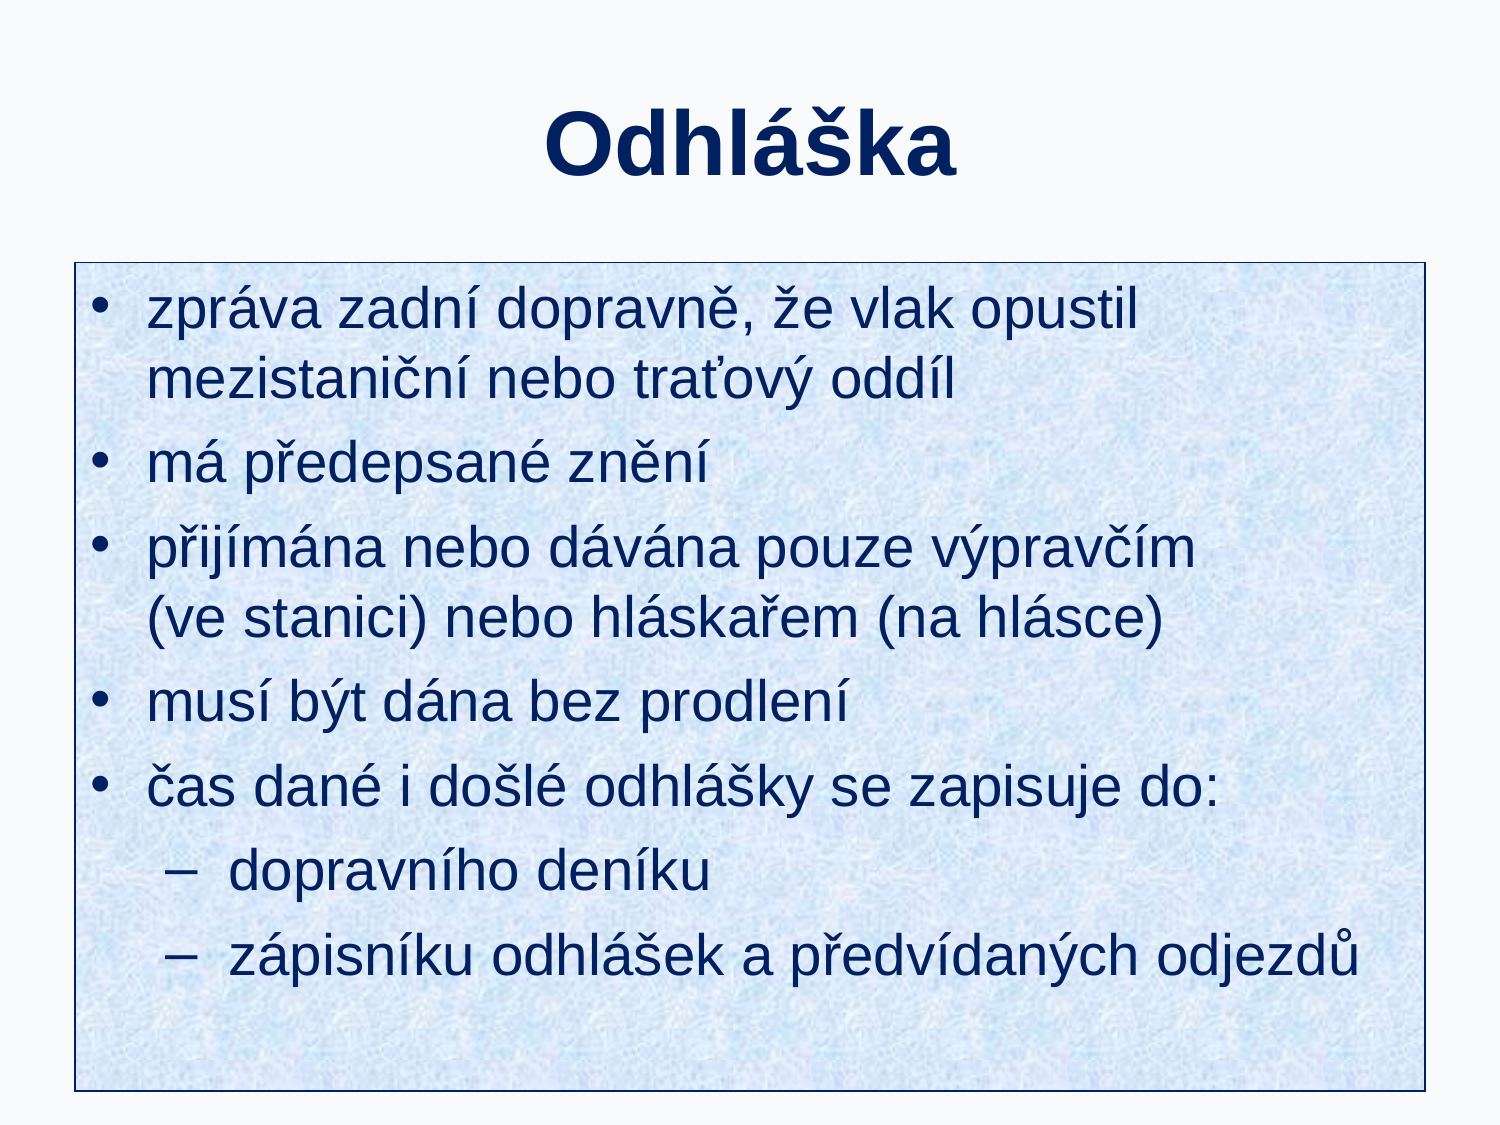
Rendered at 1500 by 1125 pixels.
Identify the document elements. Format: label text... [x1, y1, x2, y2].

title Odhláška [75, 45, 1426, 233]
list zpráva zadní dopravně, že vlak opustil mezistaniční nebo traťový oddíl má předepsané znění přijímána nebo dávána pouze výpravčím (ve stanici) nebo hláskařem (na hlásce) musí být dána bez prodlení čas dané i došlé odhlášky se zapisuje do: dopravního deníku zápisníku odhlášek a předvídaných odjezdů [75, 262, 1426, 1092]
